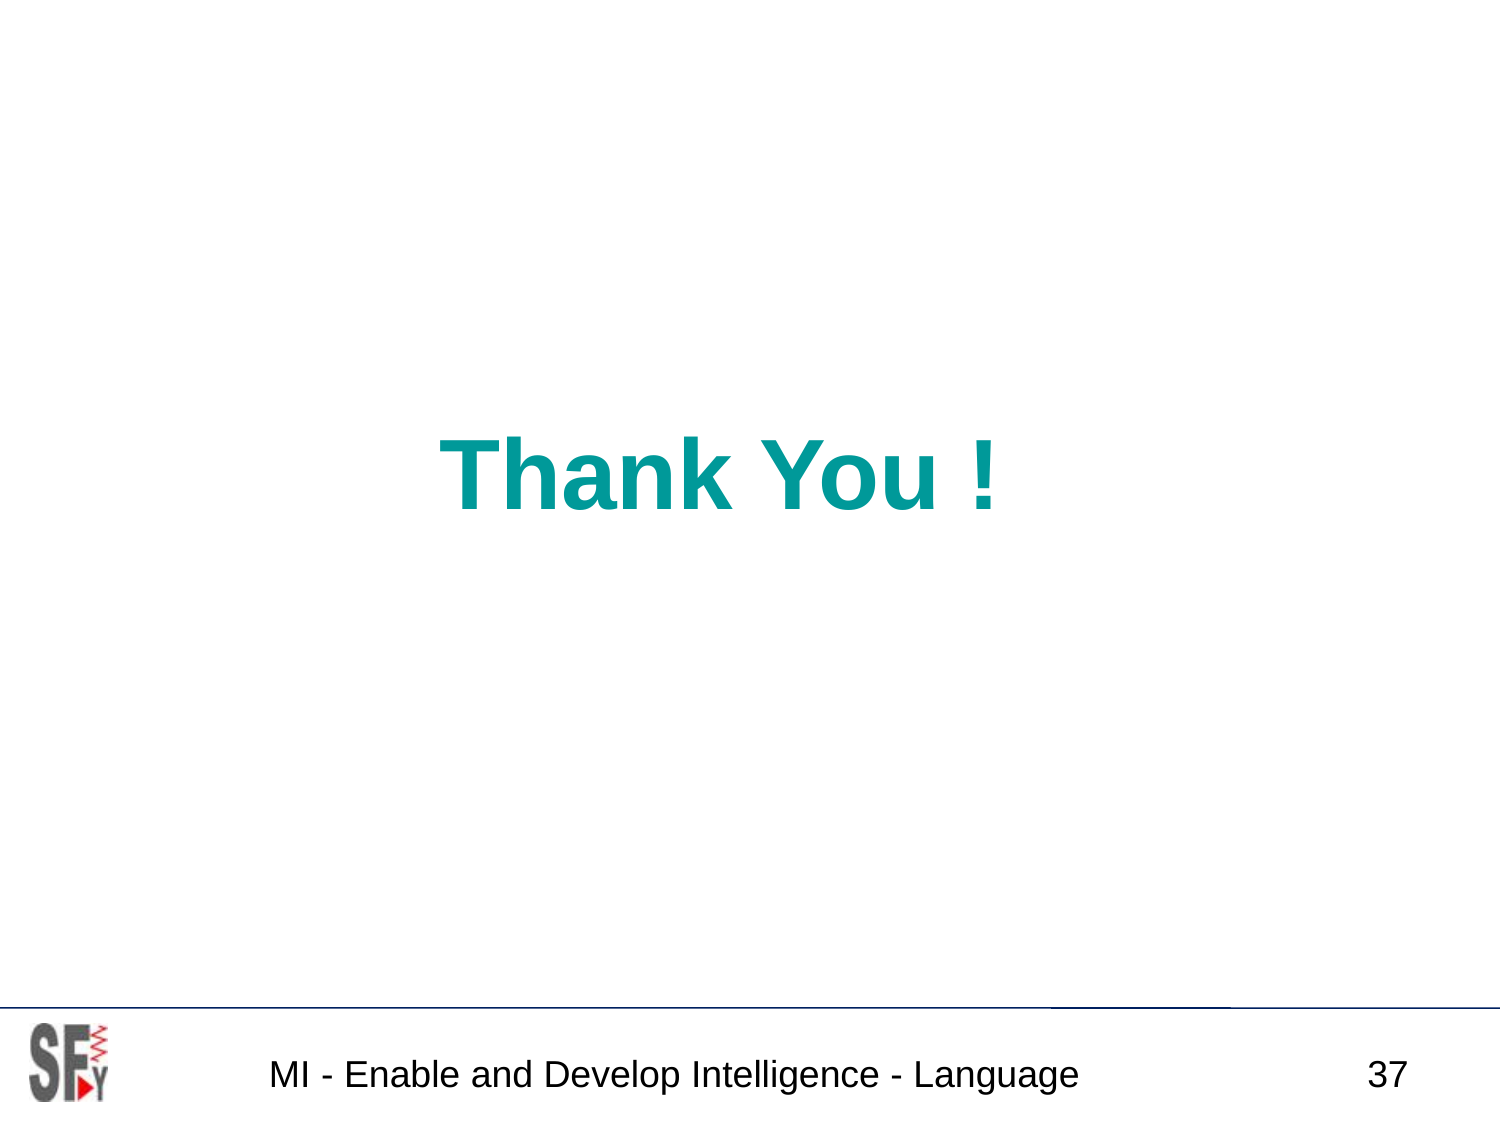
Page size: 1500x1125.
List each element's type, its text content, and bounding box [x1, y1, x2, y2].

slide_number <numéro> [1352, 1034, 1490, 1103]
picture [29, 1023, 108, 1102]
footer MI - Enable and Develop Intelligence - Language [253, 1034, 1336, 1103]
list Thank You ! [0, 409, 1442, 752]
